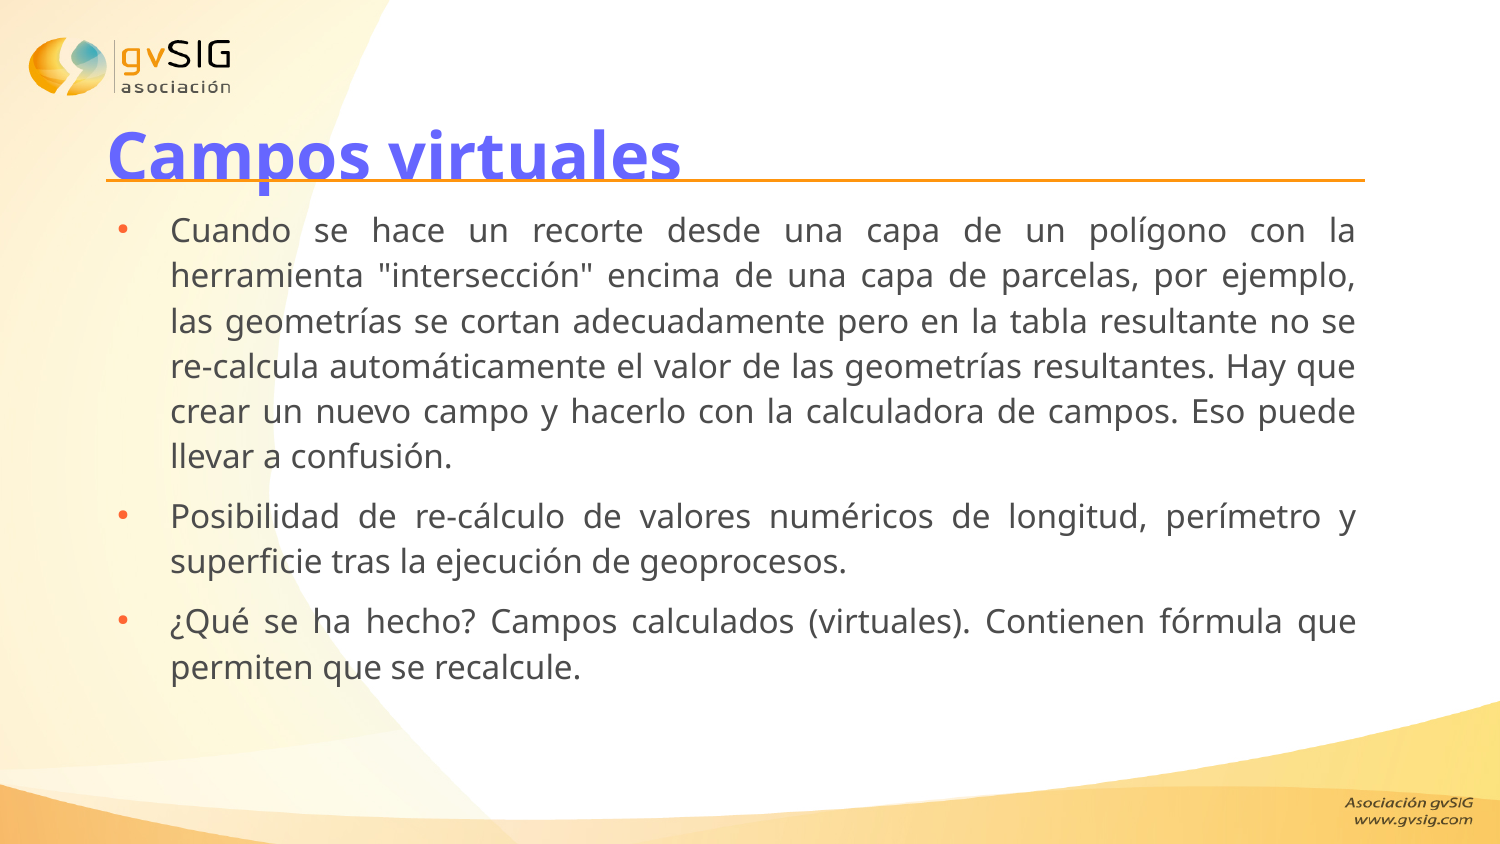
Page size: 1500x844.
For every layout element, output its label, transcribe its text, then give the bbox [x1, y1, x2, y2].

picture [0, 0, 1500, 844]
list Cuando se hace un recorte desde una capa de un polígono con la herramienta "intersección" encima de una capa de parcelas, por ejemplo, las geometrías se cortan adecuadamente pero en la tabla resultante no se re-calcula automáticamente el valor de las geometrías resultantes. Hay que crear un nuevo campo y hacerlo con la calculadora de campos. Eso puede llevar a confusión. Posibilidad de re-cálculo de valores numéricos de longitud, perímetro y superficie tras la ejecución de geoprocesos. ¿Qué se ha hecho? Campos calculados (virtuales). Contienen fórmula que permiten que se recalcule. [99, 129, 1359, 770]
title Campos virtuales [106, 115, 1457, 193]
